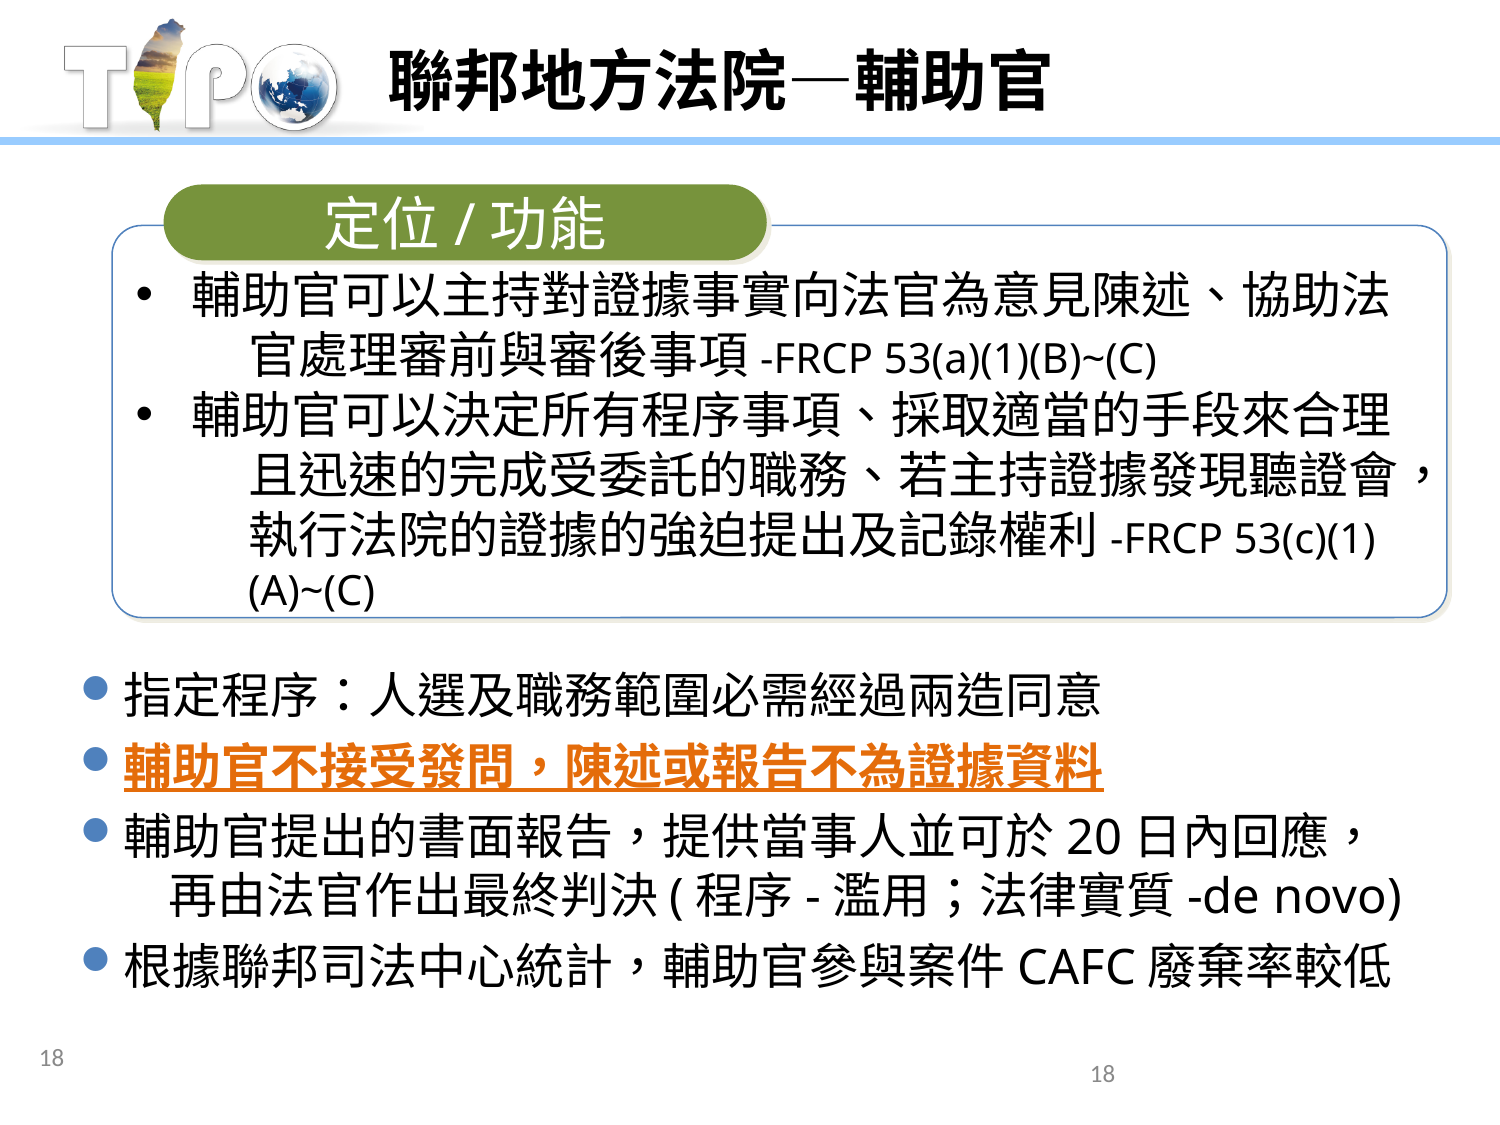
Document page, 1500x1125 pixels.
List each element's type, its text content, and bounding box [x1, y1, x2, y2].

text_box 輔助官可以主持對證據事實向法官為意見陳述、協助法官處理審前與審後事項-FRCP 53(a)(1)(B)~(C) 輔助官可以決定所有程序事項、採取適當的手段來合理且迅速的完成受委託的職務、若主持證據發現聽證會，執行法院的證據的強迫提出及記錄權利-FRCP 53(c)(1)(A)~(C) [112, 225, 1447, 618]
text_box 定位/功能 [558, 221, 571, 238]
text_box 聯邦地方法院—輔助官 [371, 30, 1223, 219]
text_box 17 [1074, 1042, 1426, 1103]
text_box 定位/功能 [163, 184, 767, 261]
list 指定程序：人選及職務範圍必需經過兩造同意 輔助官不接受發問，陳述或報告不為證據資料 輔助官提出的書面報告，提供當事人並可於20日內回應，再由法官作出最終判決(程序-濫用；法律實質-de novo) 根據聯邦司法中心統計，輔助官參與案件CAFC廢棄率較低 [64, 656, 1426, 1020]
text_box 17 [23, 1018, 99, 1094]
